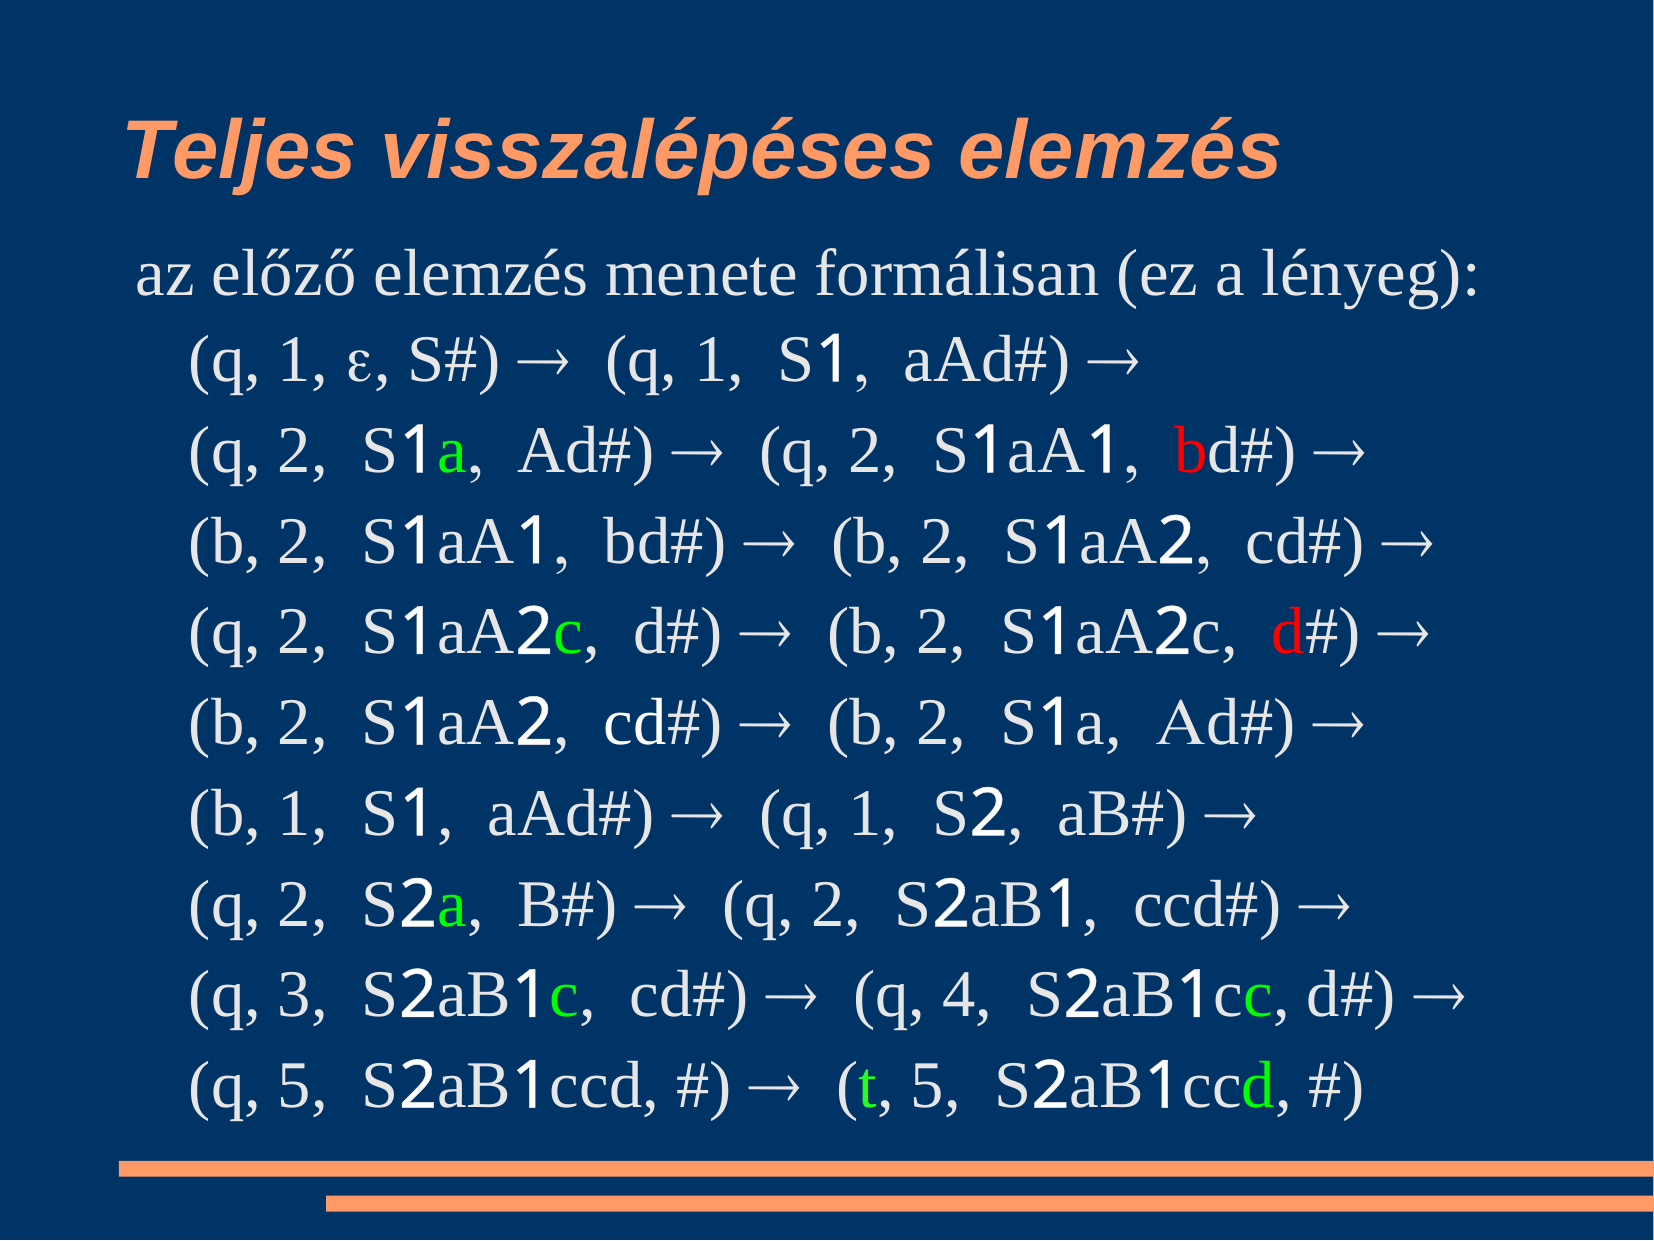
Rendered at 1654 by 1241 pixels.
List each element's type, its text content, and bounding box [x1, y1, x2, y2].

list az előző elemzés menete formálisan (ez a lényeg): (q, 1, , S#) ® (q, 1, S1, aAd#) ® (q, 2, S1a, Ad#) ® (q, 2, S1aA1, bd#) ® (b, 2, S1aA1, bd#) ® (b, 2, S1aA2, cd#) ® (q, 2, S1aA2c, d#) ® (b, 2, S1aA2c, d#) ® (b, 2, S1aA2, cd#) ® (b, 2, S1a, Ad#) ® (b, 1, S1, aAd#) ® (q, 1, S2, aB#) ® (q, 2, S2a, B#) ® (q, 2, S2aB1, ccd#) ® (q, 3, S2aB1c, cd#) ® (q, 4, S2aB1cc, d#) ® (q, 5, S2aB1ccd, #) ® (t, 5, S2aB1ccd, #) [118, 206, 1558, 1166]
title Teljes visszalépéses elemzés [121, 46, 1534, 254]
